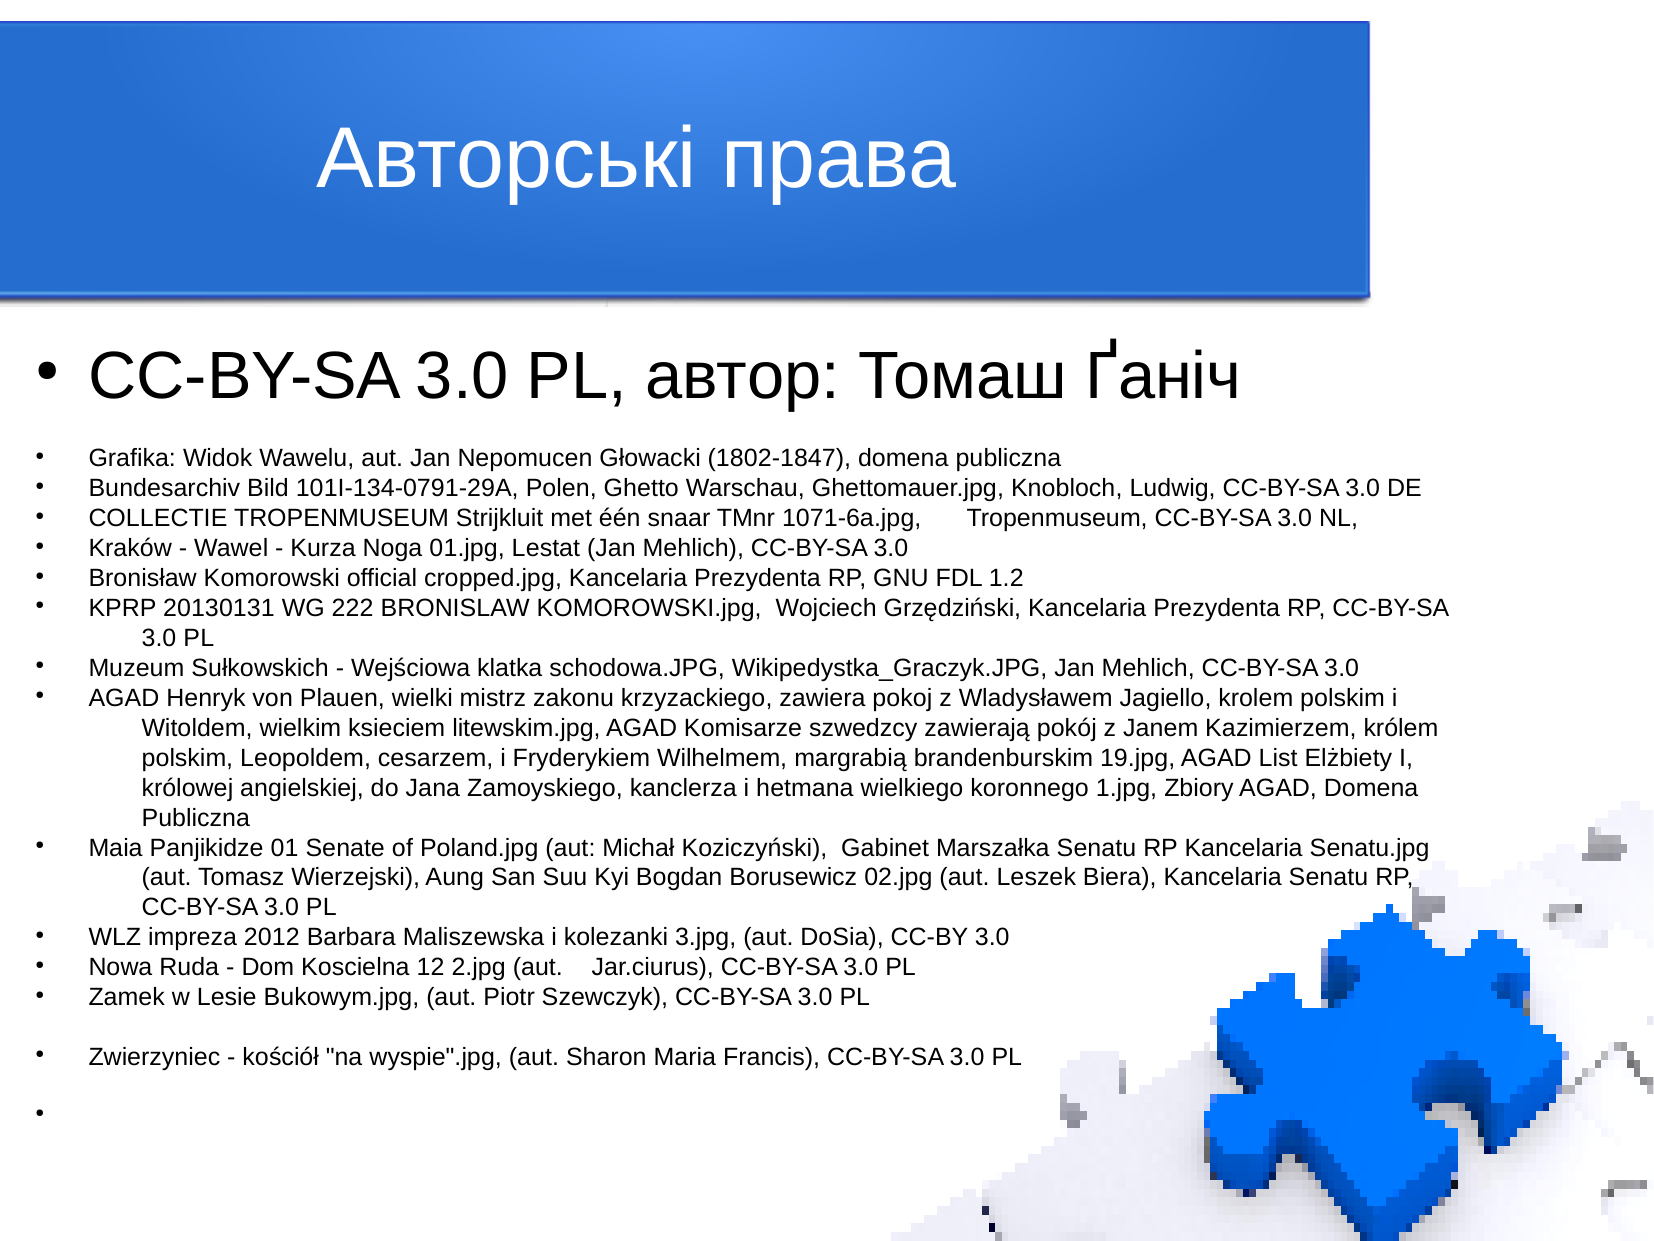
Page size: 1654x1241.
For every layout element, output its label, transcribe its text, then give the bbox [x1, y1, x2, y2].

list CC-BY-SA 3.0 PL, автор: Томаш Ґаніч Grafika: Widok Wawelu, aut. Jan Nepomucen Głowacki (1802-1847), domena publiczna Bundesarchiv Bild 101I-134-0791-29A, Polen, Ghetto Warschau, Ghettomauer.jpg, Knobloch, Ludwig, CC-BY-SA 3.0 DE COLLECTIE TROPENMUSEUM Strijkluit met één snaar TMnr 1071-6a.jpg, Tropenmuseum, CC-BY-SA 3.0 NL, Kraków - Wawel - Kurza Noga 01.jpg, Lestat (Jan Mehlich), CC-BY-SA 3.0 Bronisław Komorowski official cropped.jpg, Kancelaria Prezydenta RP, GNU FDL 1.2 KPRP 20130131 WG 222 BRONISLAW KOMOROWSKI.jpg, Wojciech Grzędziński, Kancelaria Prezydenta RP, CC-BY-SA 3.0 PL Muzeum Sułkowskich - Wejściowa klatka schodowa.JPG, Wikipedystka_Graczyk.JPG, Jan Mehlich, CC-BY-SA 3.0 AGAD Henryk von Plauen, wielki mistrz zakonu krzyzackiego, zawiera pokoj z Wladysławem Jagiello, krolem polskim i Witoldem, wielkim ksieciem litewskim.jpg, AGAD Komisarze szwedzcy zawierają pokój z Janem Kazimierzem, królem polskim, Leopoldem, cesarzem, i Fryderykiem Wilhelmem, margrabią brandenburskim 19.jpg, AGAD List Elżbiety I, królowej angielskiej, do Jana Zamoyskiego, kanclerza i hetmana wielkiego koronnego 1.jpg, Zbiory AGAD, Domena Publiczna Maia Panjikidze 01 Senate of Poland.jpg (aut: Michał Koziczyński), Gabinet Marszałka Senatu RP Kancelaria Senatu.jpg (aut. Tomasz Wierzejski), Aung San Suu Kyi Bogdan Borusewicz 02.jpg (aut. Leszek Biera), Kancelaria Senatu RP, CC-BY-SA 3.0 PL WLZ impreza 2012 Barbara Maliszewska i kolezanki 3.jpg, (aut. DoSia), CC-BY 3.0 Nowa Ruda - Dom Koscielna 12 2.jpg (aut. Jar.ciurus), CC-BY-SA 3.0 PL Zamek w Lesie Bukowym.jpg, (aut. Piotr Szewczyk), CC-BY-SA 3.0 PL Zwierzyniec - kościół "na wyspie".jpg, (aut. Sharon Maria Francis), CC-BY-SA 3.0 PL [0, 332, 1463, 1185]
title Авторські права [0, 49, 1273, 257]
